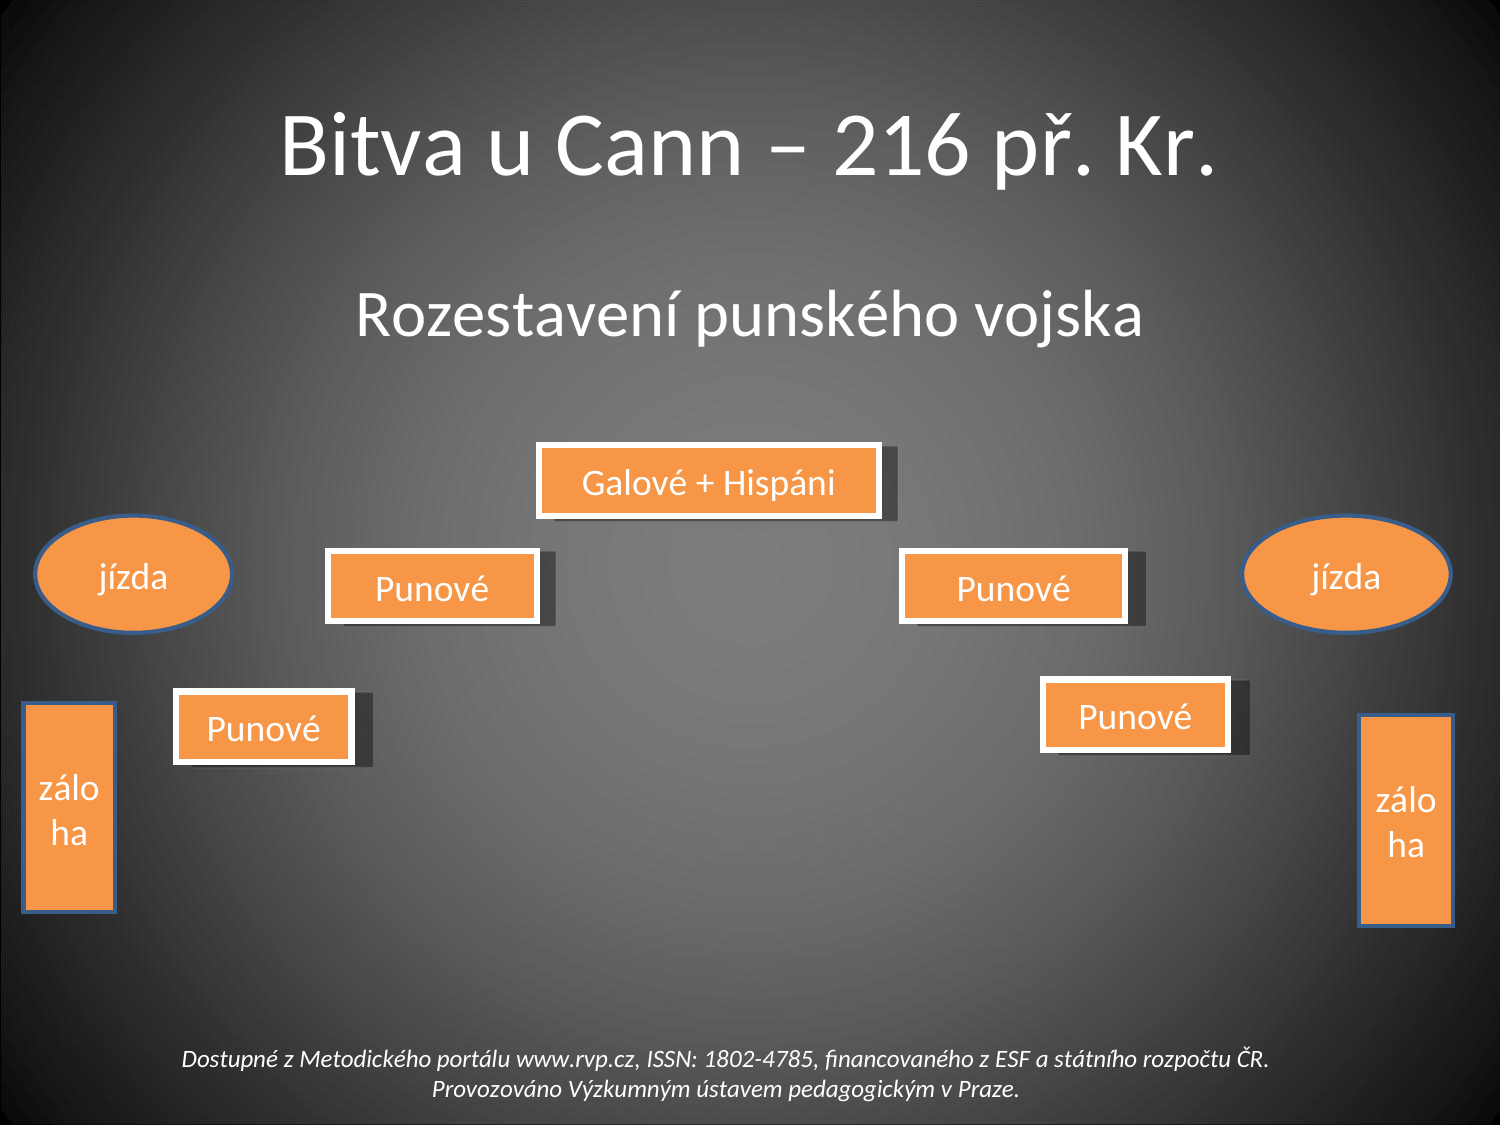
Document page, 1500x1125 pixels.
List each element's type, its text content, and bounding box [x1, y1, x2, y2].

text_box Dostupné z Metodického portálu www.rvp.cz, ISSN: 1802-4785, financovaného z ESF a státního rozpočtu ČR. Provozováno Výzkumným ústavem pedagogickým v Praze. [105, 1042, 1348, 1103]
text_box záloha [1359, 714, 1454, 926]
text_box jízda [35, 515, 233, 633]
picture [0, 0, 1500, 1125]
title Bitva u Cann – 216 př. Kr. [75, 45, 1426, 233]
text_box záloha [23, 703, 115, 912]
text_box Punové [1042, 679, 1229, 751]
text_box Punové [902, 550, 1126, 622]
text_box jízda [1242, 515, 1451, 633]
text_box Galové + Hispáni [538, 445, 879, 516]
text_box Punové [175, 691, 352, 762]
text_box Punové [328, 550, 537, 622]
list Rozestavení punského vojska [75, 262, 1426, 1006]
